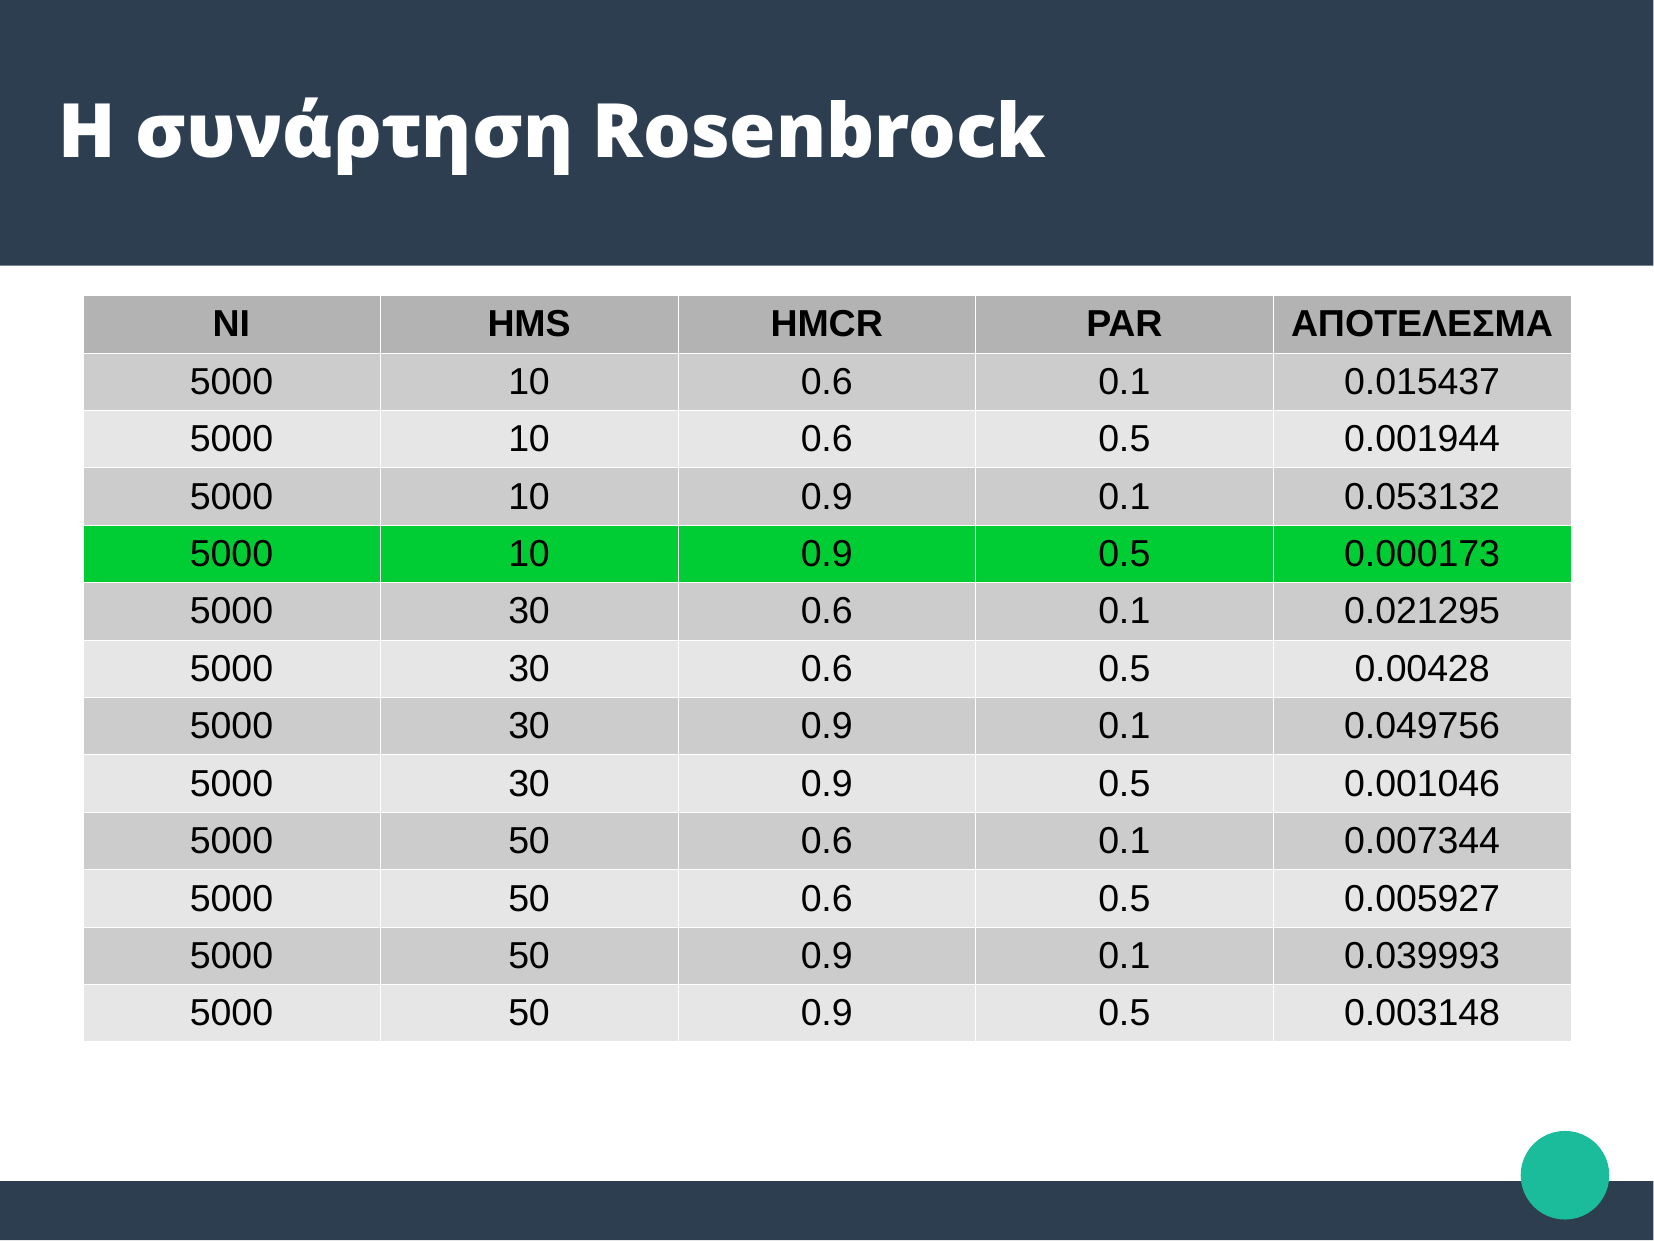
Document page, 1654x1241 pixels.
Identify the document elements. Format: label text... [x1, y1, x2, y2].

table_cell 0.6 [679, 411, 975, 467]
title Η συνάρτηση Rosenbrock [59, 49, 1595, 207]
table_cell 5000 [84, 813, 380, 869]
table_cell 0.6 [679, 354, 975, 410]
table_cell 0.5 [976, 755, 1273, 812]
table_cell 0.9 [679, 928, 975, 984]
table_cell 0.6 [679, 870, 975, 927]
table_cell 0.049756 [1274, 698, 1571, 754]
table_cell 0.003148 [1274, 985, 1571, 1041]
table_cell 0.5 [976, 526, 1273, 582]
table_cell 0.001944 [1274, 411, 1571, 467]
table_header NI [84, 296, 380, 353]
table_cell 0.007344 [1274, 813, 1571, 869]
table_cell 50 [381, 813, 678, 869]
table_cell 10 [381, 354, 678, 410]
table_cell 0.005927 [1274, 870, 1571, 927]
table_cell 0.9 [679, 755, 975, 812]
table_cell 5000 [84, 354, 380, 410]
table_cell 0.5 [976, 641, 1273, 697]
table_cell 30 [381, 755, 678, 812]
table_cell 0.5 [976, 411, 1273, 467]
table_cell 5000 [84, 468, 380, 525]
table_cell 0.1 [976, 468, 1273, 525]
table_cell 50 [381, 985, 678, 1041]
table_cell 0.9 [679, 468, 975, 525]
table_cell 0.015437 [1274, 354, 1571, 410]
table_cell 0.6 [679, 583, 975, 640]
table_header HMCR [679, 296, 975, 353]
table_header HMS [381, 296, 678, 353]
table_cell 0.5 [976, 870, 1273, 927]
table_cell 0.5 [976, 985, 1273, 1041]
table_cell 5000 [84, 641, 380, 697]
table_cell 10 [381, 411, 678, 467]
table_cell 5000 [84, 411, 380, 467]
table_cell 0.6 [679, 813, 975, 869]
table_cell 0.001046 [1274, 755, 1571, 812]
table_cell 0.6 [679, 641, 975, 697]
table_cell 0.039993 [1274, 928, 1571, 984]
table_cell 0.1 [976, 354, 1273, 410]
table_header PAR [976, 296, 1273, 353]
table_cell 0.00428 [1274, 641, 1571, 697]
table_cell 10 [381, 468, 678, 525]
table_cell 5000 [84, 985, 380, 1041]
table_cell 5000 [84, 870, 380, 927]
table_cell 0.1 [976, 928, 1273, 984]
table_cell 0.1 [976, 813, 1273, 869]
table_cell 0.9 [679, 985, 975, 1041]
table_cell 50 [381, 928, 678, 984]
table_cell 30 [381, 583, 678, 640]
table_cell 0.000173 [1274, 526, 1571, 582]
table_cell 5000 [84, 928, 380, 984]
table_cell 5000 [84, 583, 380, 640]
table_cell 30 [381, 698, 678, 754]
table_cell 0.053132 [1274, 468, 1571, 525]
table_cell 0.9 [679, 526, 975, 582]
table_header ΑΠΟΤΕΛΕΣΜΑ [1274, 296, 1571, 353]
table_cell 0.1 [976, 583, 1273, 640]
table_cell 30 [381, 641, 678, 697]
table_cell 50 [381, 870, 678, 927]
table_cell 5000 [84, 698, 380, 754]
table_cell 5000 [84, 526, 380, 582]
table_cell 0.9 [679, 698, 975, 754]
table_cell 0.1 [976, 698, 1273, 754]
table_cell 10 [381, 526, 678, 582]
table_cell 0.021295 [1274, 583, 1571, 640]
table_cell 5000 [84, 755, 380, 812]
